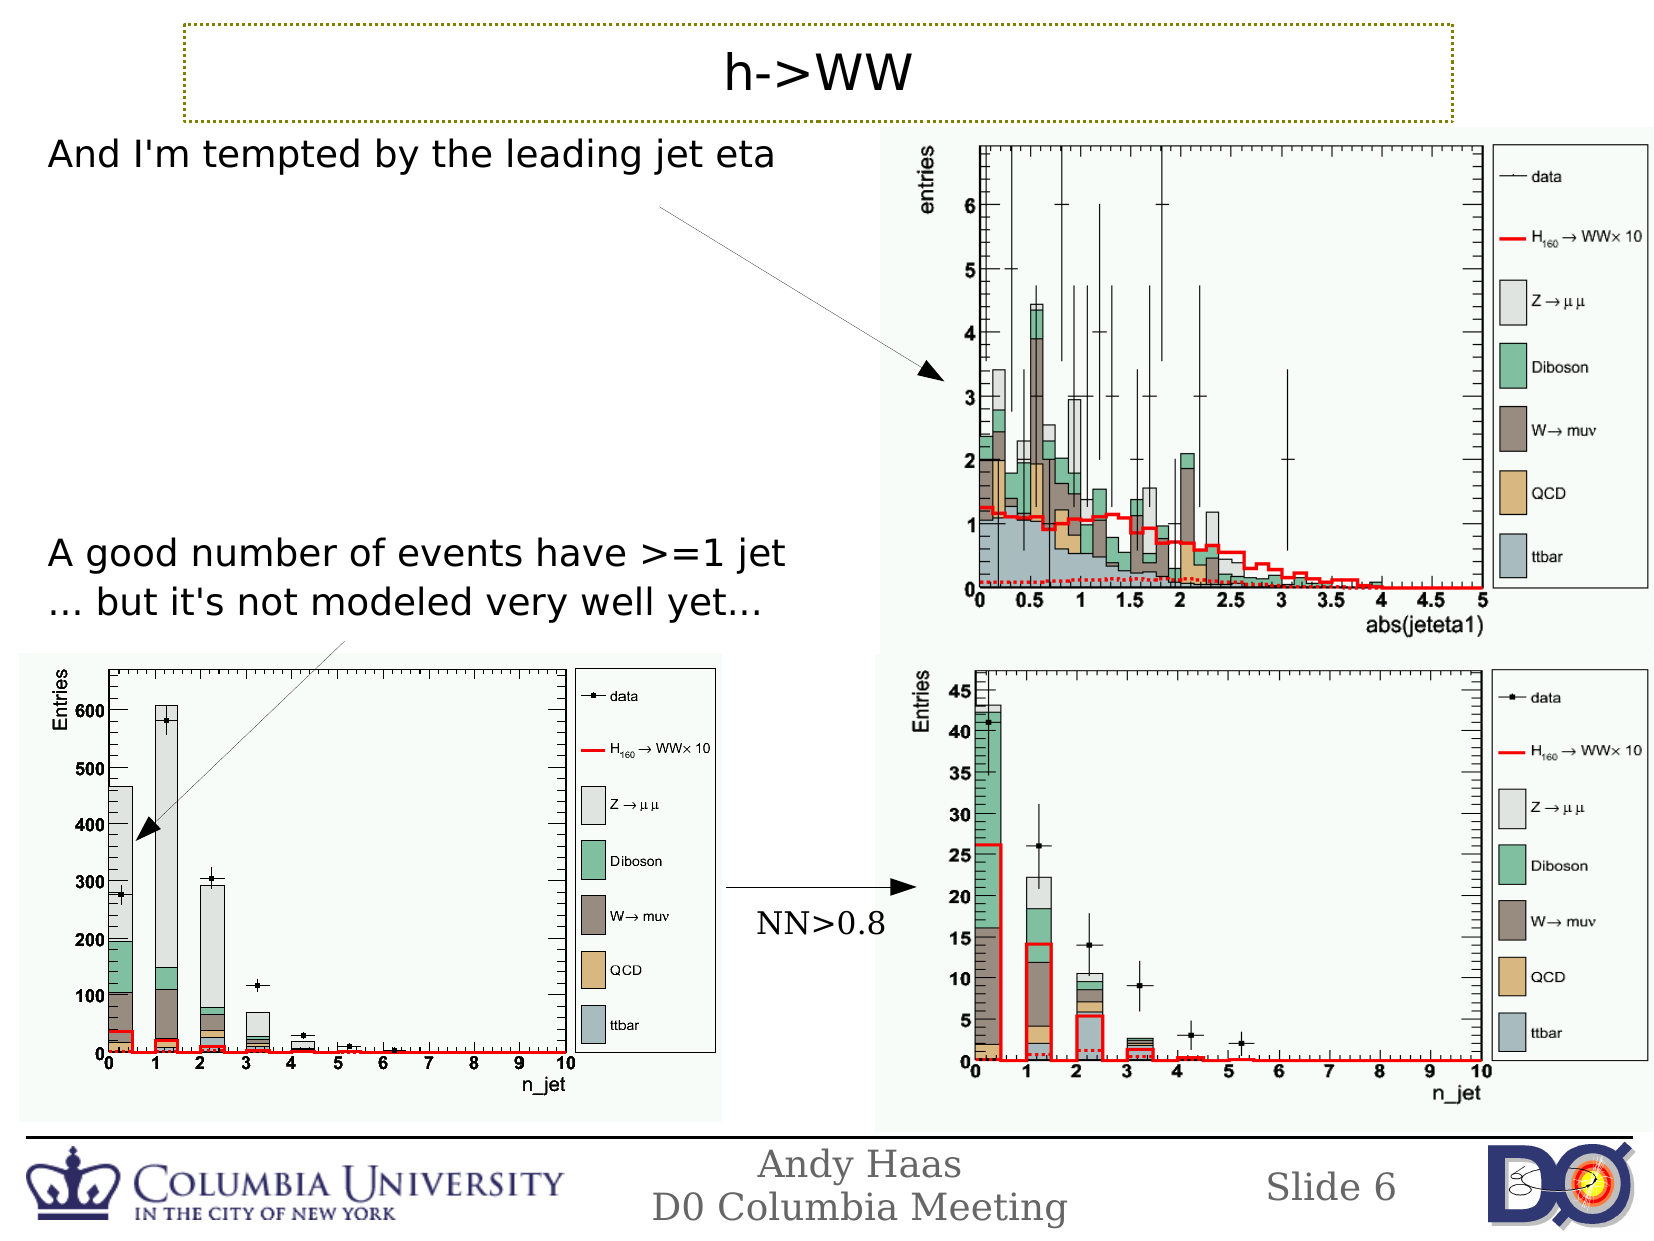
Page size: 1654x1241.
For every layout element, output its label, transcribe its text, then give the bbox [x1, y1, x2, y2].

picture [26, 1146, 565, 1220]
list And I'm tempted by the leading jet eta A good number of events have >=1 jet ... but it's not modeled very well yet... [30, 140, 880, 1125]
picture [19, 653, 722, 1122]
picture [875, 127, 1654, 1132]
picture [875, 912, 880, 921]
title h->WW [184, 24, 1453, 122]
picture [1479, 1140, 1639, 1233]
picture [875, 923, 881, 933]
